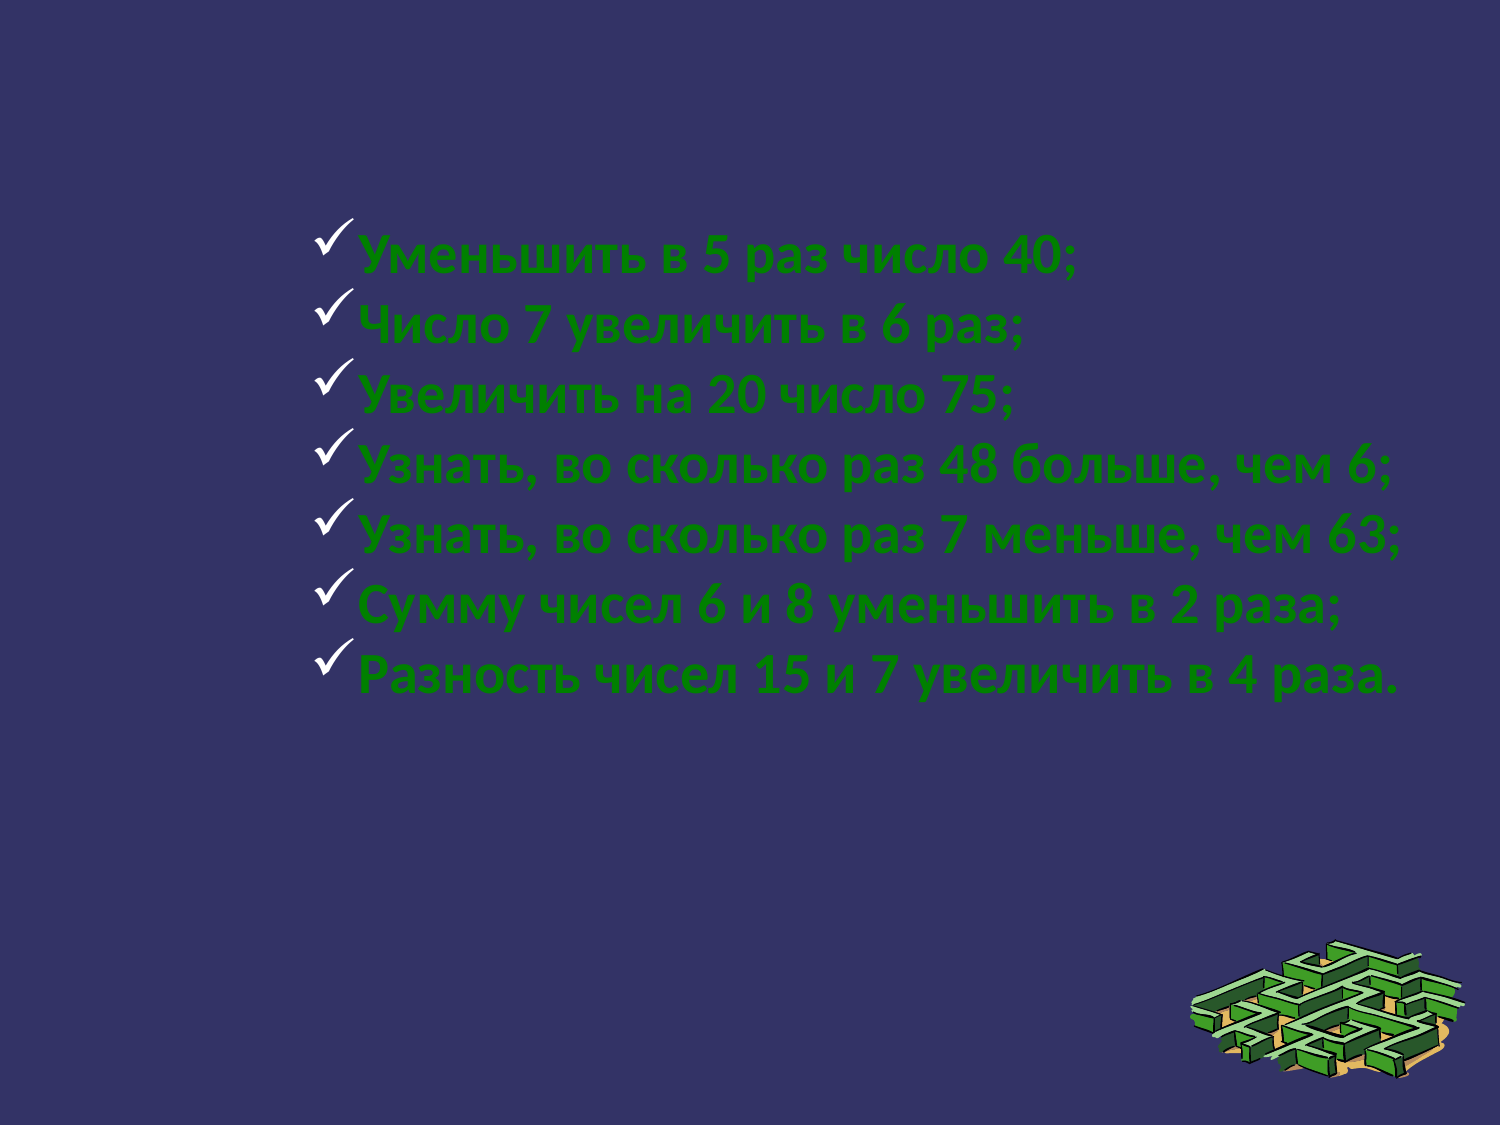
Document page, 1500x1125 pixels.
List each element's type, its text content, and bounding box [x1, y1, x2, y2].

text_box Уменьшить в 5 раз число 40; Число 7 увеличить в 6 раз; Увеличить на 20 число 75; Узнать, во сколько раз 48 больше, чем 6; Узнать, во сколько раз 7 меньше, чем 63; Сумму чисел 6 и 8 уменьшить в 2 раза; Разность чисел 15 и 7 увеличить в 4 раза. [295, 207, 1468, 713]
